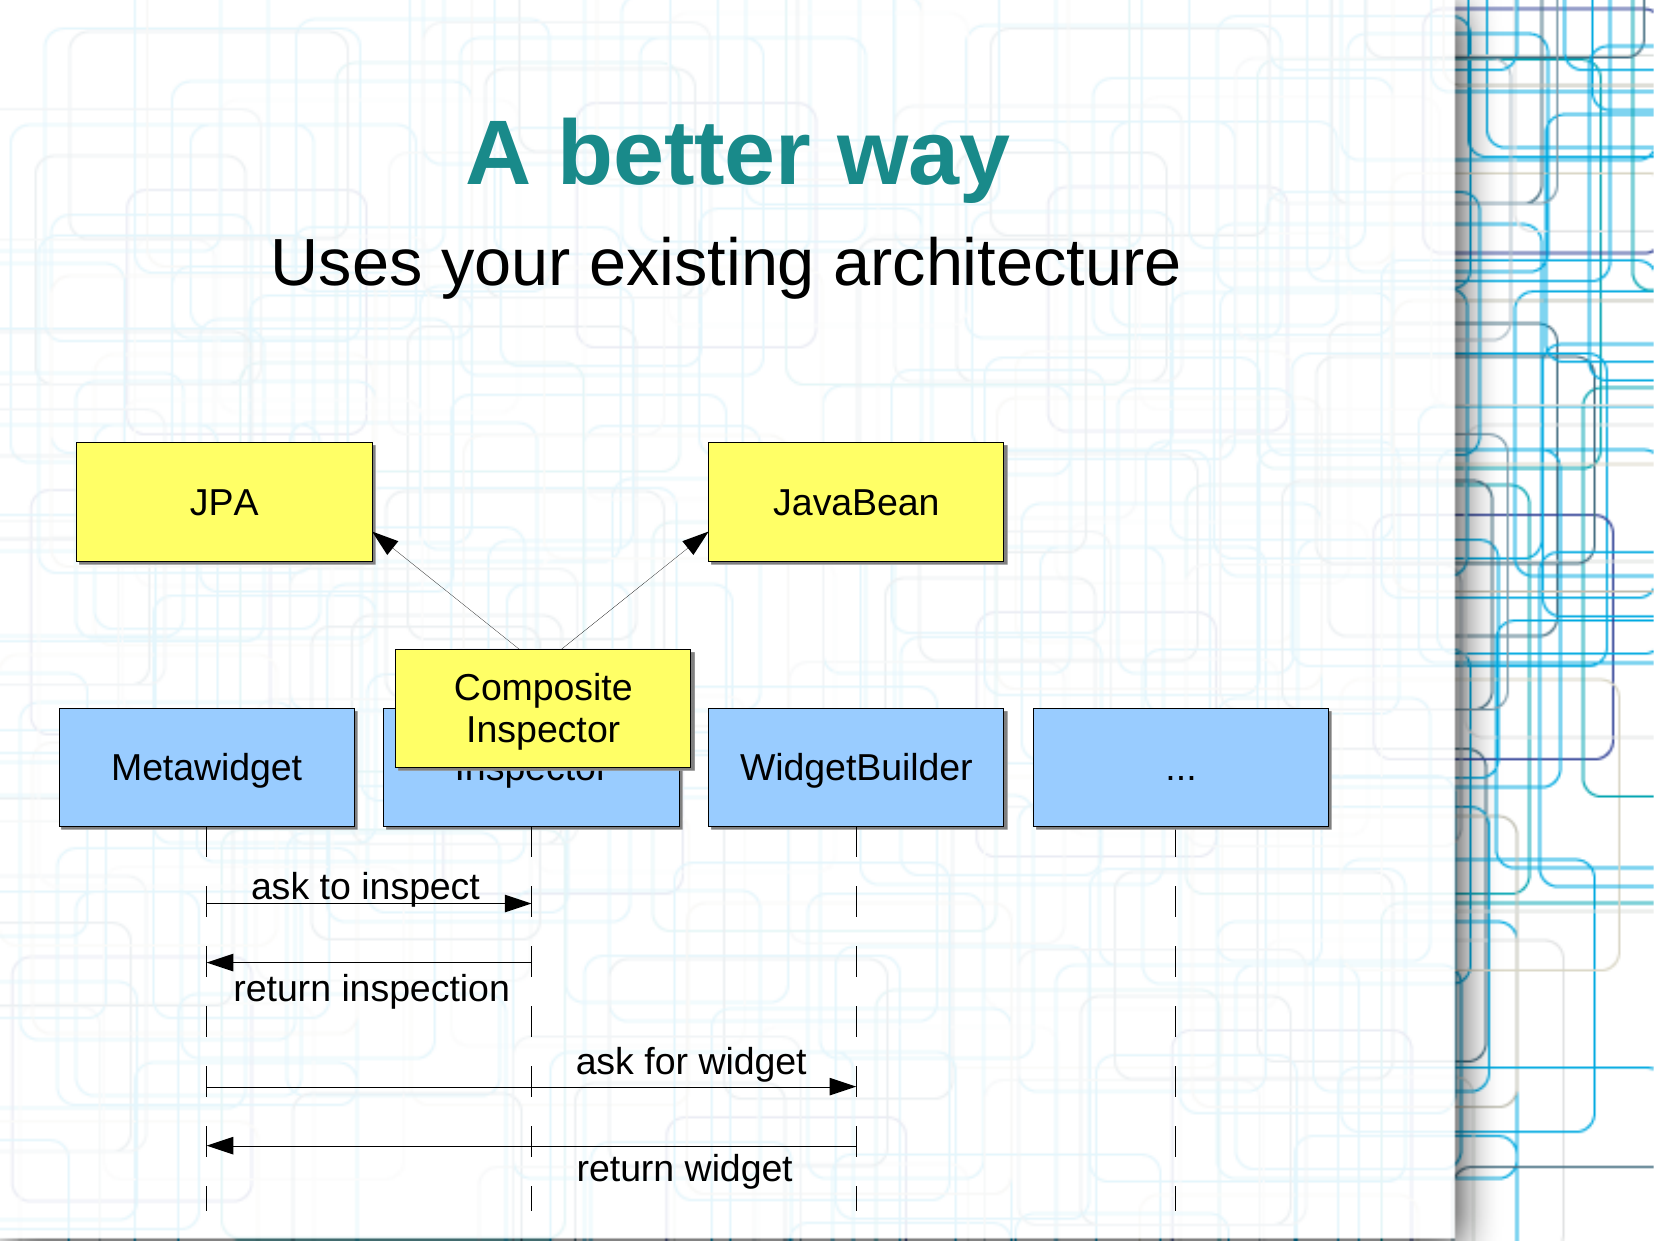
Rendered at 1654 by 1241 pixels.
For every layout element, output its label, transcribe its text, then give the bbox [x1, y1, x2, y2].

text_box JavaBean [708, 442, 1004, 562]
text_box ask to inspect [236, 858, 495, 916]
text_box Composite Inspector [395, 649, 691, 768]
text_box Uses your existing architecture [29, 218, 1424, 308]
title A better way [59, 56, 1418, 218]
text_box ask for widget [561, 1033, 821, 1091]
picture [0, 0, 1654, 1241]
text_box return inspection [218, 960, 525, 1018]
text_box Metawidget [59, 708, 355, 827]
text_box ... [1033, 708, 1329, 827]
text_box WidgetBuilder [708, 708, 1004, 827]
text_box JPA [76, 442, 373, 562]
text_box return widget [561, 1139, 808, 1197]
text_box Inspector [383, 708, 680, 827]
